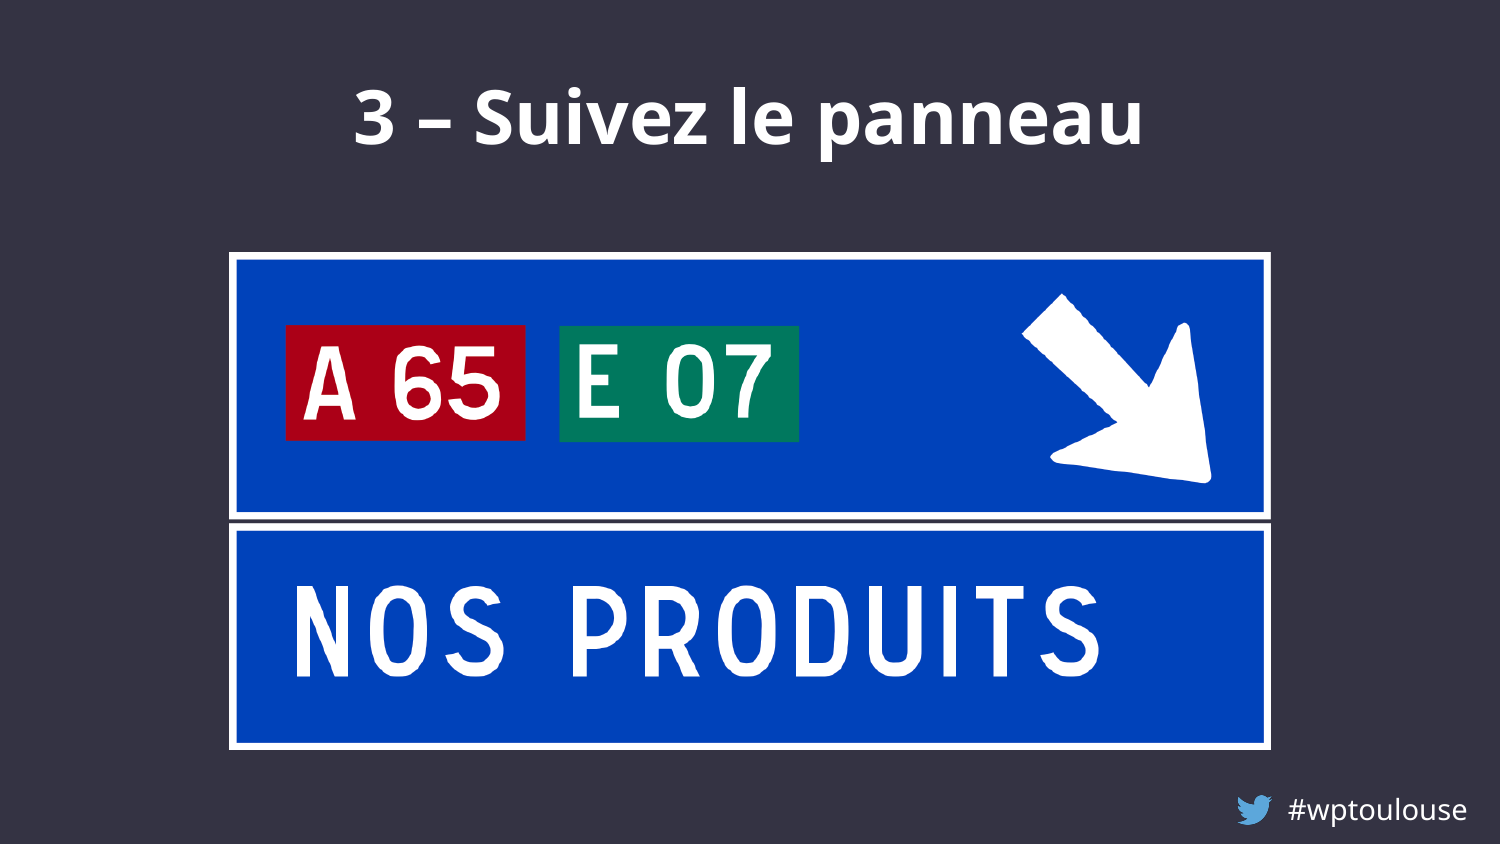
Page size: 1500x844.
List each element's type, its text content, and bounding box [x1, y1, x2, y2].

title 3 – Suivez le panneau [75, 33, 1426, 175]
picture [1236, 795, 1273, 825]
picture [229, 252, 1271, 751]
text_box #wptoulouse [1272, 776, 1488, 832]
